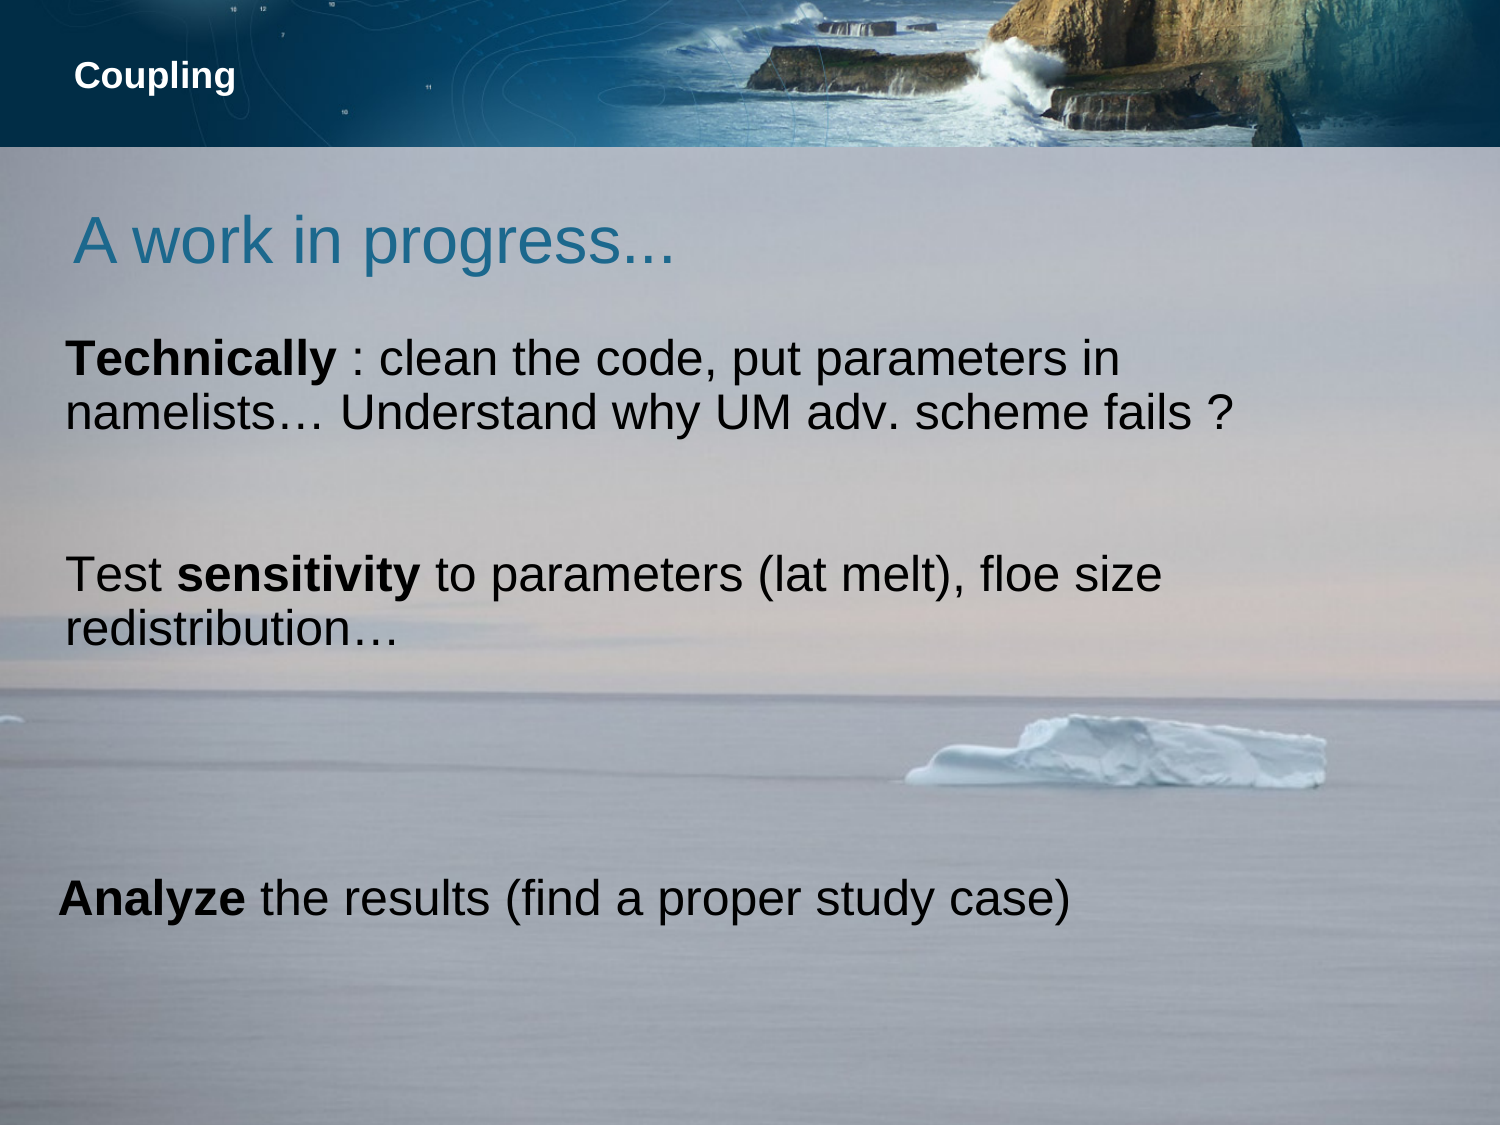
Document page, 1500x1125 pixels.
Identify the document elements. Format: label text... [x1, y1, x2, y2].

title A work in progress... [59, 149, 1418, 325]
picture [0, 0, 1500, 1125]
title Coupling [59, 29, 1093, 119]
text_box Technically : clean the code, put parameters in namelists… Understand why UM adv. scheme fails ? Test sensitivity to parameters (lat melt), floe size redistribution… Analyze the results (find a proper study case) [14, 324, 1329, 1125]
